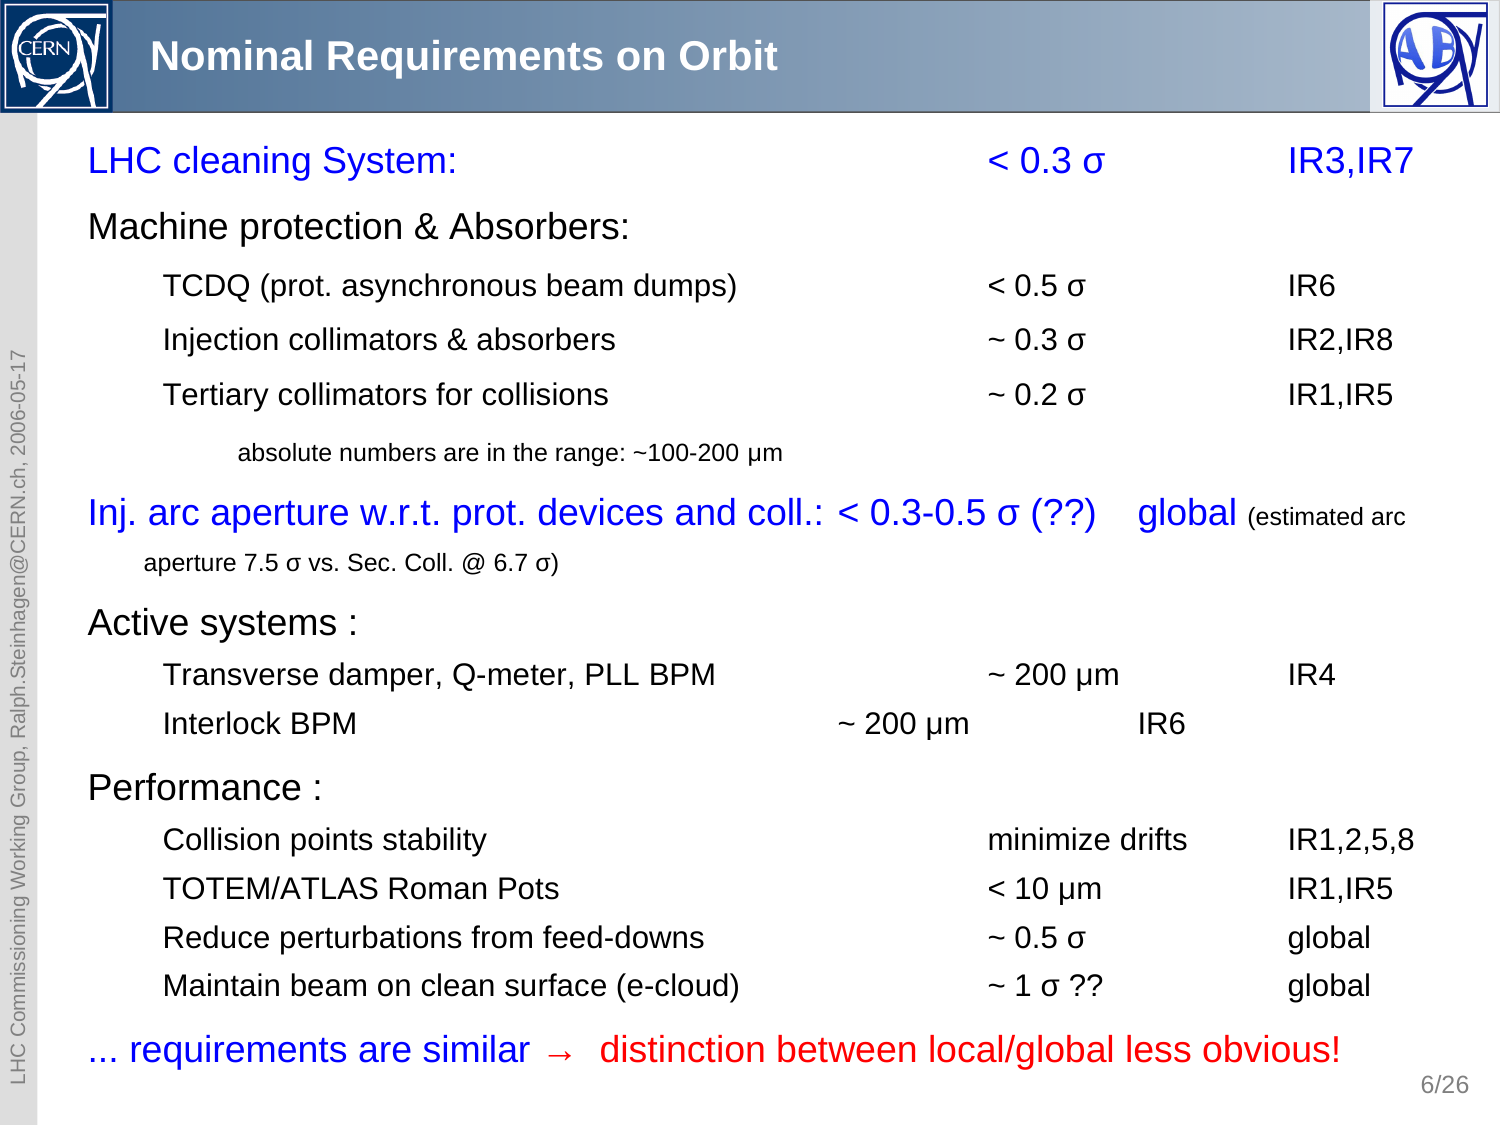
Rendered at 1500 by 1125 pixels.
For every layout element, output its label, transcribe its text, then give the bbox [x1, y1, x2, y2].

title Nominal Requirements on Orbit [150, 0, 1201, 113]
list LHC cleaning System: < 0.3 σ IR3,IR7 Machine protection & Absorbers: TCDQ (prot. asynchronous beam dumps) < 0.5 σ IR6 Injection collimators & absorbers ~ 0.3 σ IR2,IR8 Tertiary collimators for collisions ~ 0.2 σ IR1,IR5 absolute numbers are in the range: ~100-200 μm Inj. arc aperture w.r.t. prot. devices and coll.: < 0.3-0.5 σ (??) global (estimated arc aperture 7.5 σ vs. Sec. Coll. @ 6.7 σ) Active systems : Transverse damper, Q-meter, PLL BPM ~ 200 μm IR4 Interlock BPM ~ 200 μm IR6 Performance : Collision points stability minimize drifts IR1,2,5,8 TOTEM/ATLAS Roman Pots < 10 μm IR1,IR5 Reduce perturbations from feed-downs ~ 0.5 σ global Maintain beam on clean surface (e-cloud) ~ 1 σ ?? global ... requirements are similar → distinction between local/global less obvious! [87, 137, 1438, 1071]
picture [0, 0, 113, 113]
picture [1382, 1, 1489, 108]
